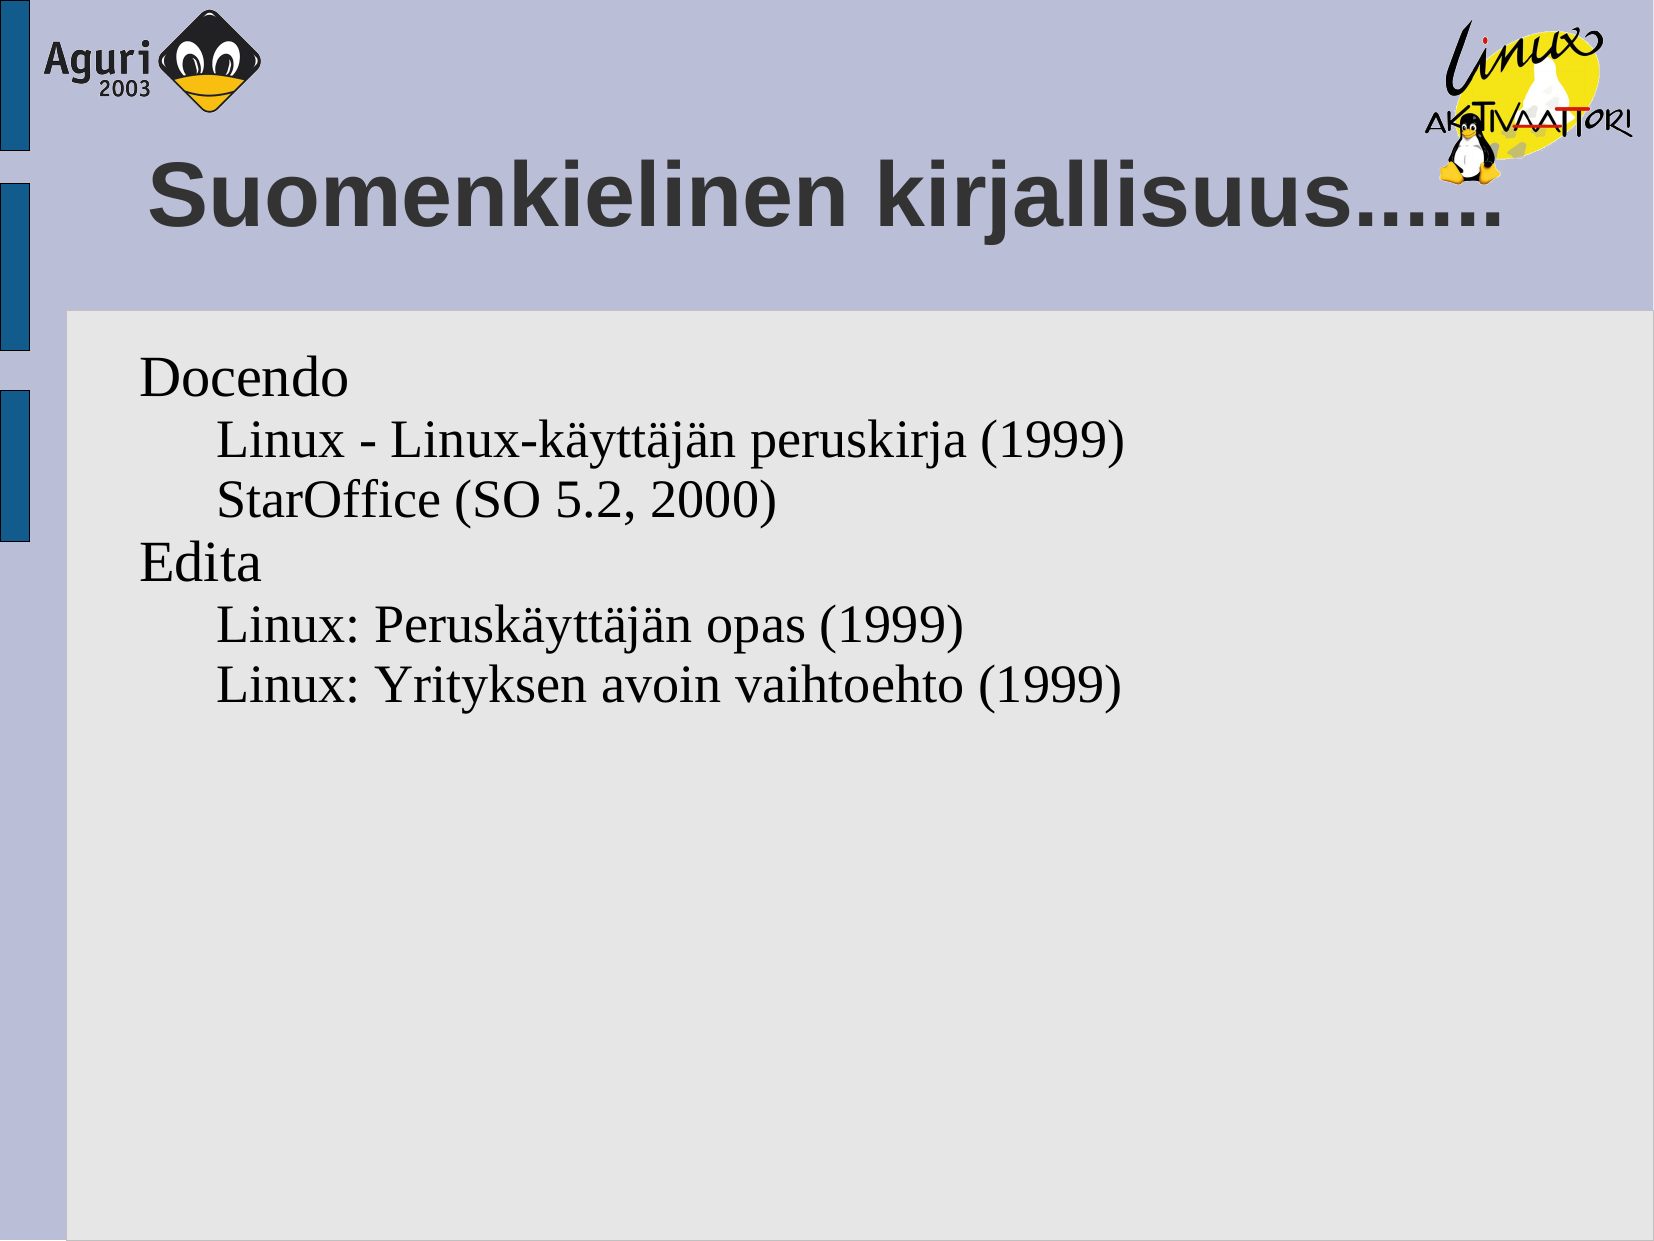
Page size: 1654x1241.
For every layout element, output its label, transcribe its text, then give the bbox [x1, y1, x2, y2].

list Docendo Linux - Linux-käyttäjän peruskirja (1999) StarOffice (SO 5.2, 2000) Edita Linux: Peruskäyttäjän opas (1999) Linux: Yrityksen avoin vaihtoehto (1999) [121, 344, 1534, 1127]
picture [1417, 12, 1640, 190]
picture [39, 9, 265, 113]
title Suomenkielinen kirjallisuus...... [121, 77, 1534, 312]
